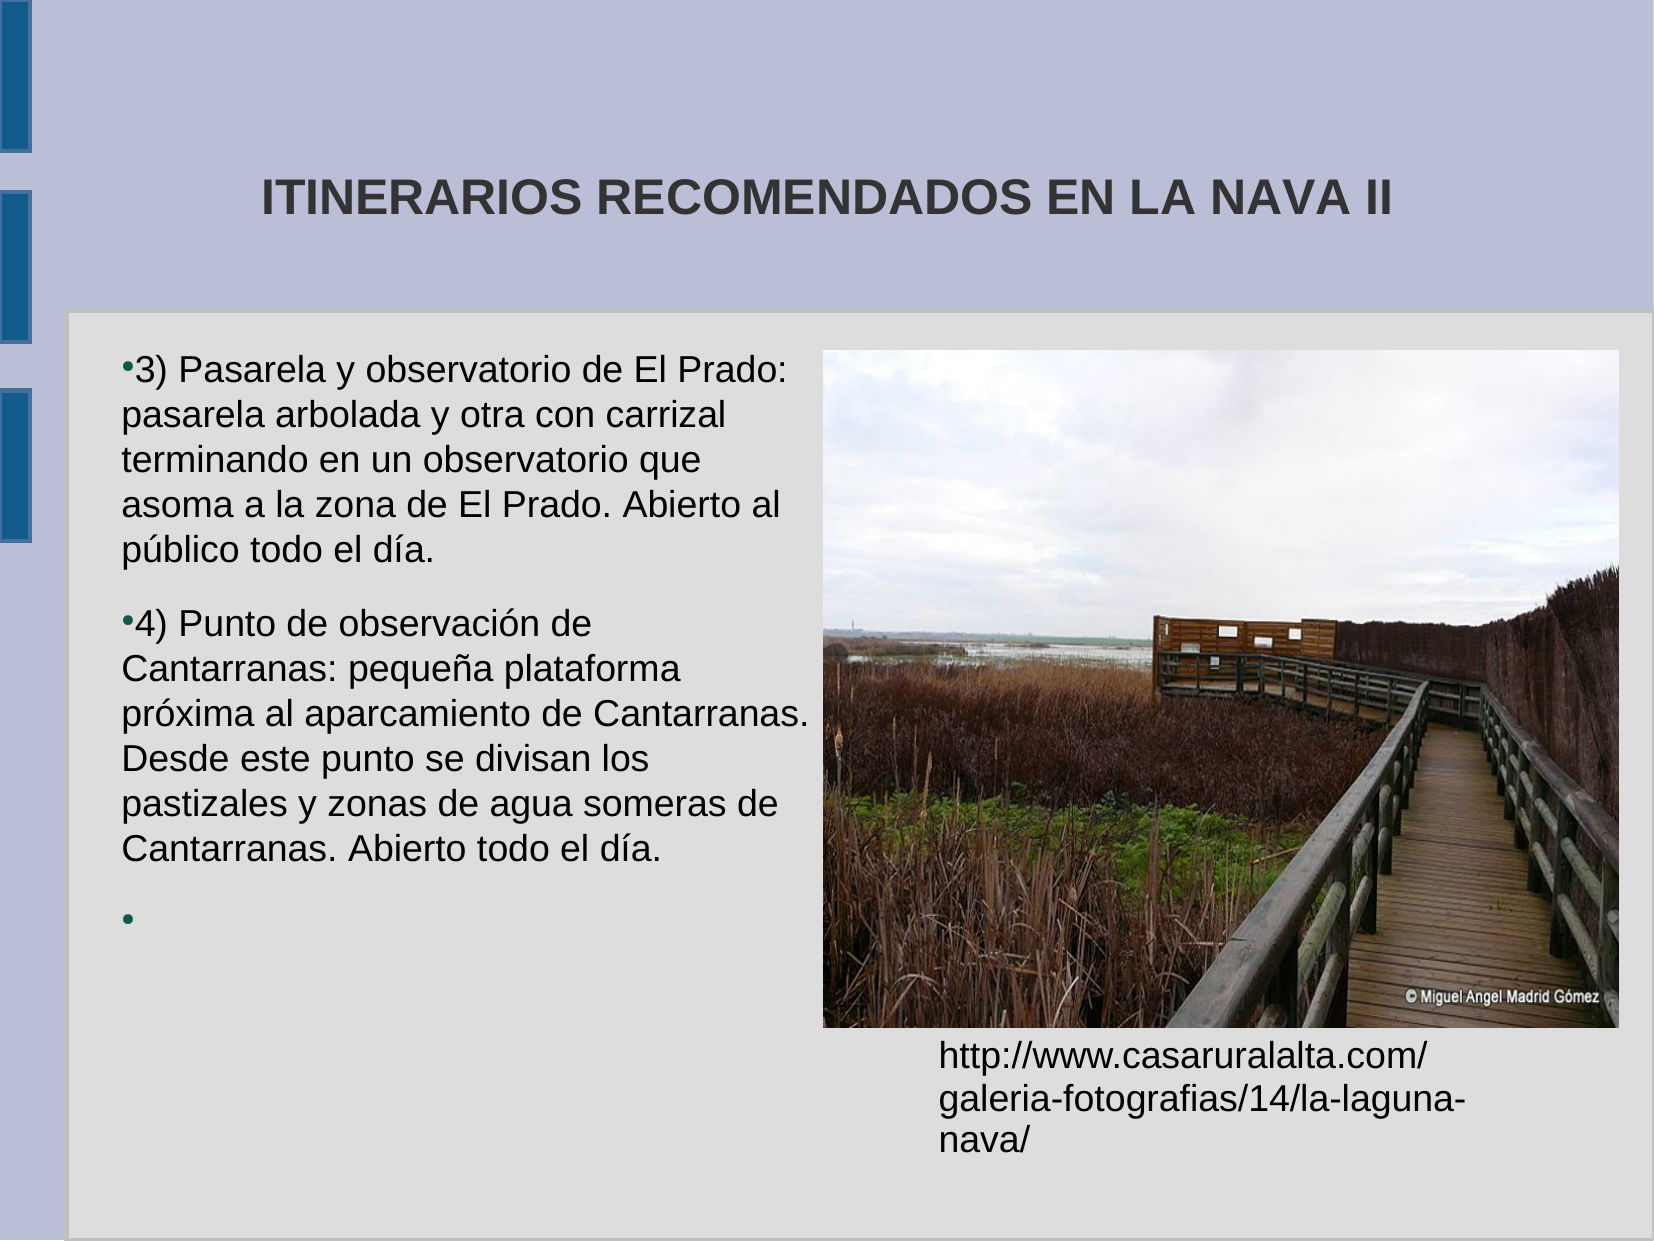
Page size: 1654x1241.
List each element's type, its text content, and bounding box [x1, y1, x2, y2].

list 3) Pasarela y observatorio de El Prado: pasarela arbolada y otra con carrizal terminando en un observatorio que asoma a la zona de El Prado. Abierto al público todo el día. 4) Punto de observación de Cantarranas: pequeña plataforma próxima al aparcamiento de Cantarranas. Desde este punto se divisan los pastizales y zonas de agua someras de Cantarranas. Abierto todo el día. [121, 344, 811, 1127]
text_box http://www.casaruralalta.com/galeria-fotografias/14/la-laguna-nava/ [923, 1027, 1535, 1127]
picture [823, 350, 1619, 1028]
title ITINERARIOS RECOMENDADOS EN LA NAVA II [121, 91, 1534, 299]
